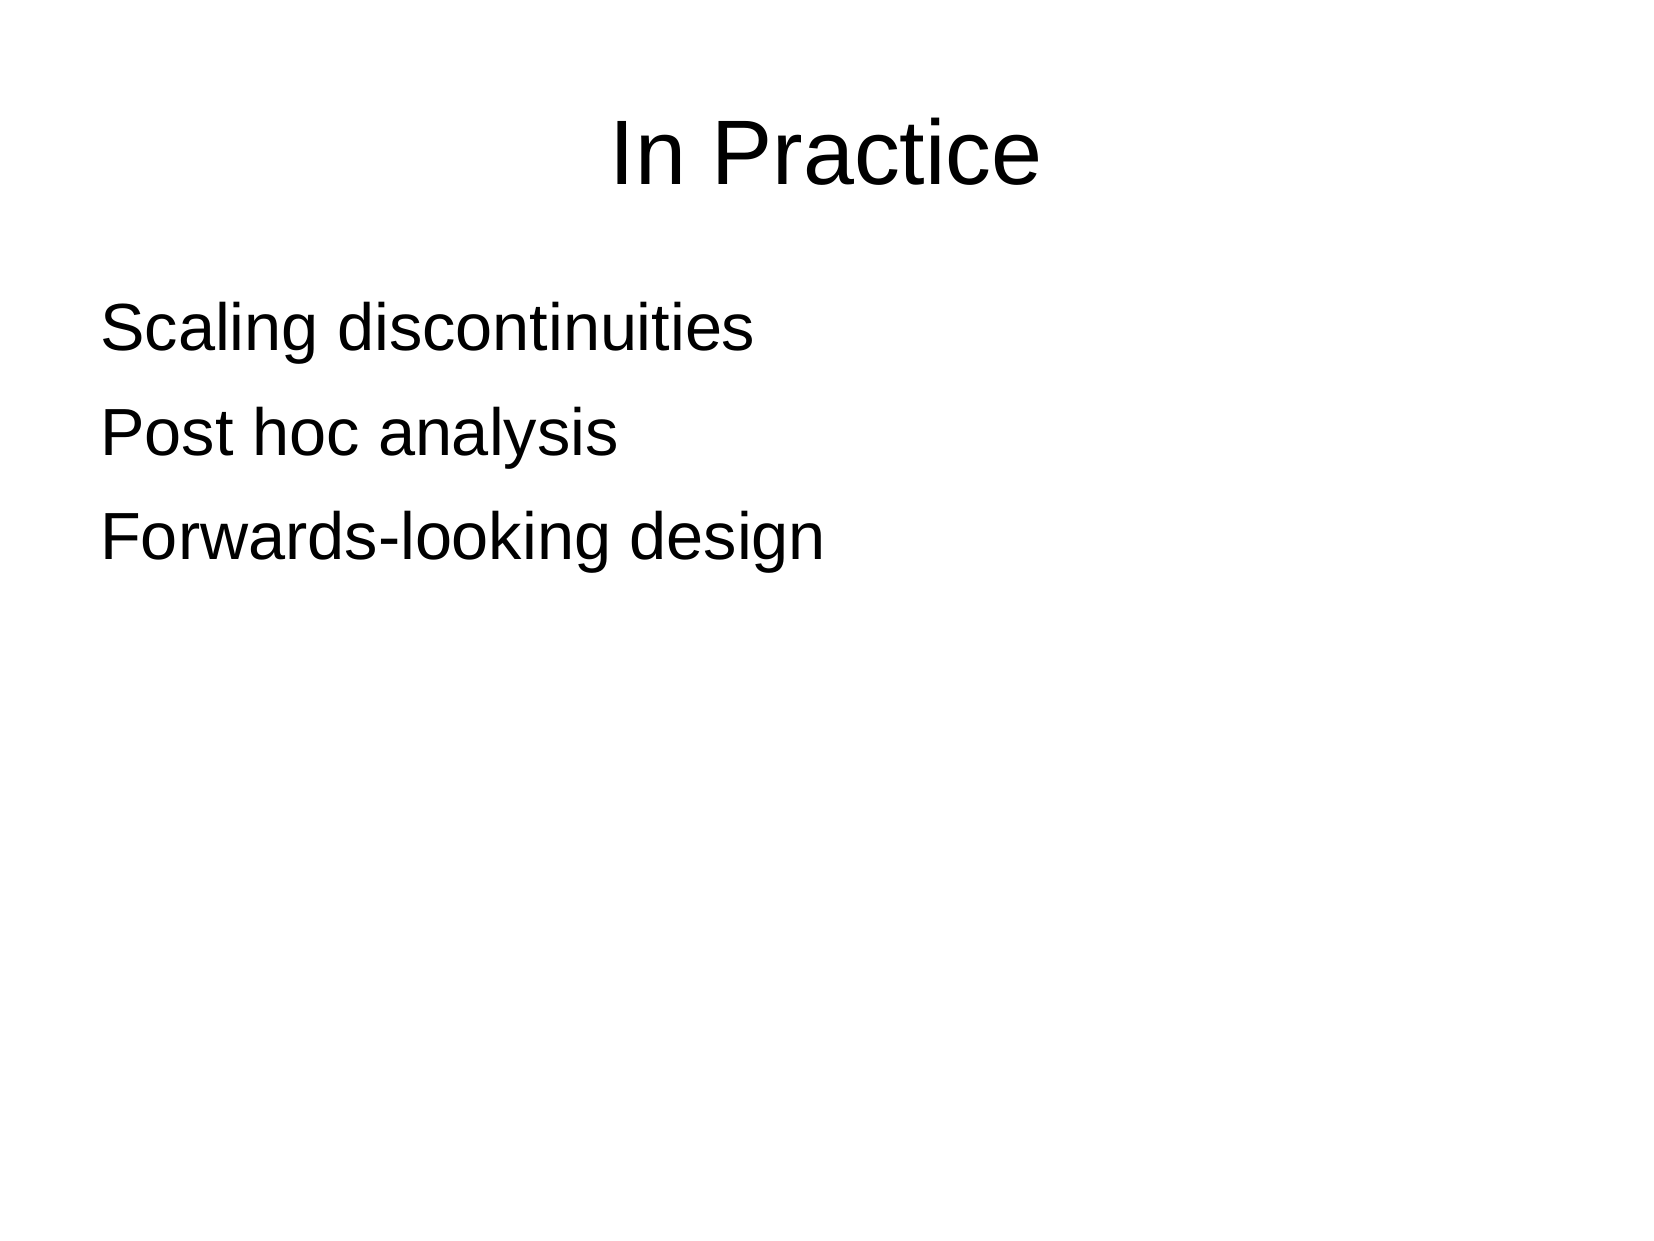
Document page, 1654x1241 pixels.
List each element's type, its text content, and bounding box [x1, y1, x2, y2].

list Scaling discontinuities Post hoc analysis Forwards-looking design [82, 290, 1571, 1109]
title In Practice [82, 49, 1571, 257]
